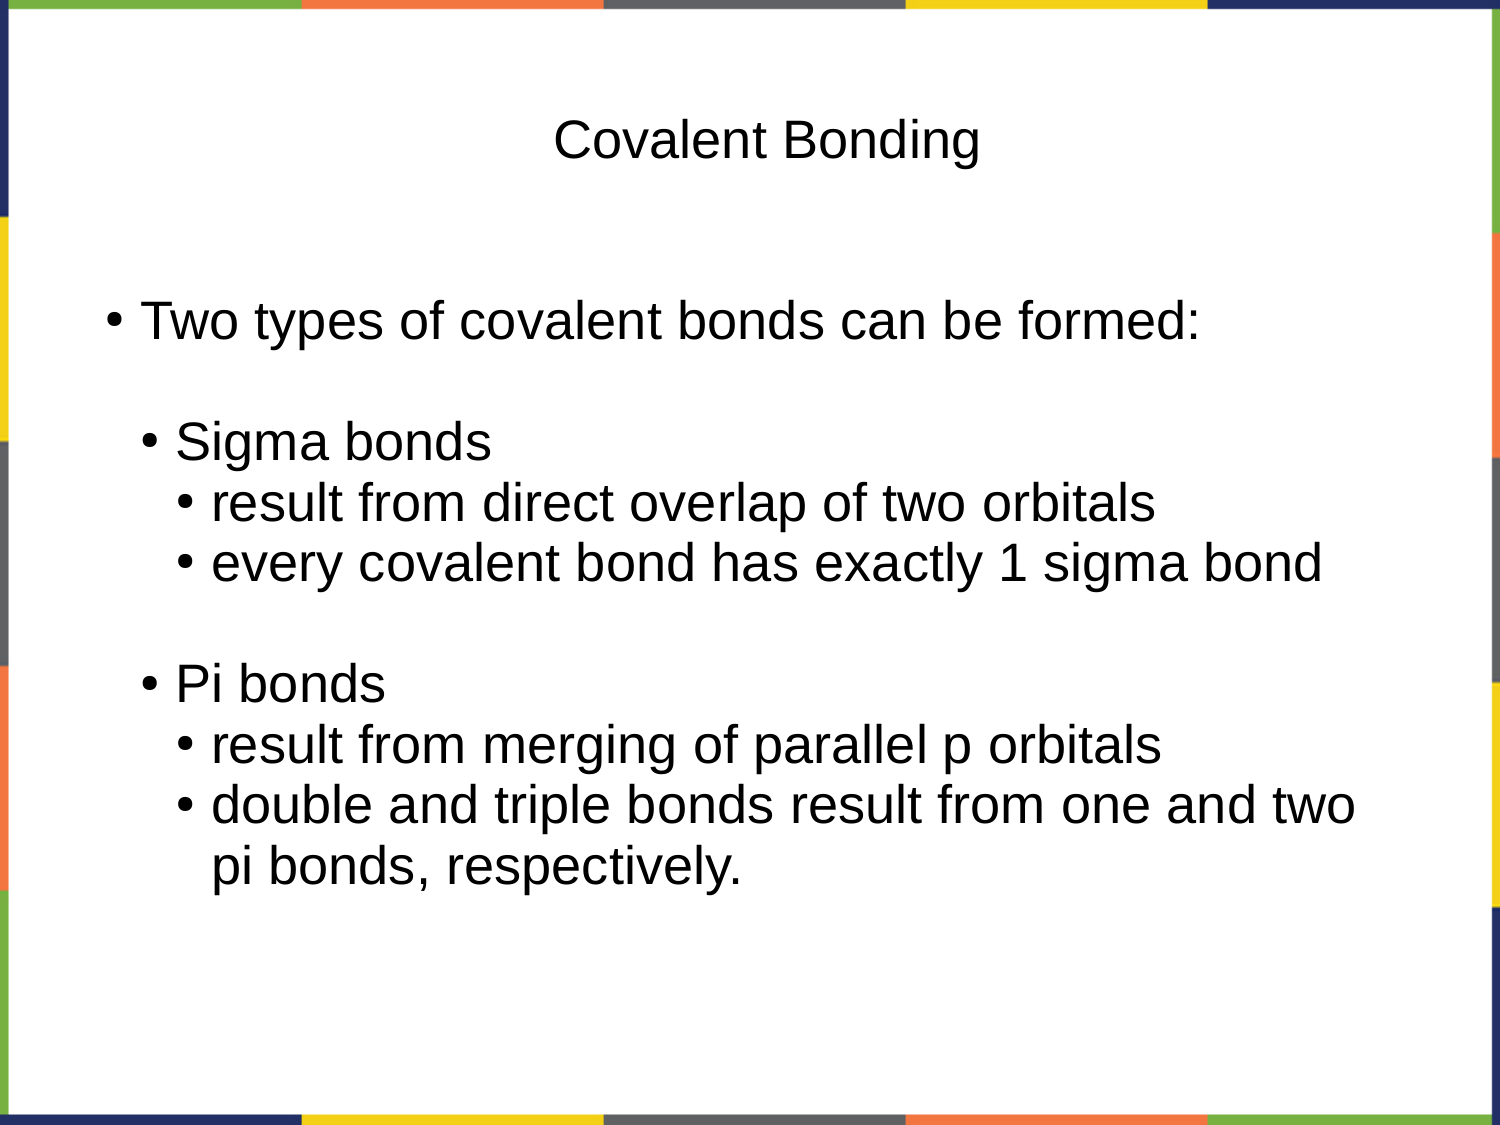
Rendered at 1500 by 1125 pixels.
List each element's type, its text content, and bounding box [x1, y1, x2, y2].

picture [0, 0, 1500, 1125]
text_box Covalent Bonding Two types of covalent bonds can be formed: Sigma bonds result from direct overlap of two orbitals every covalent bond has exactly 1 sigma bond Pi bonds result from merging of parallel p orbitals double and triple bonds result from one and two pi bonds, respectively. [90, 101, 1411, 946]
